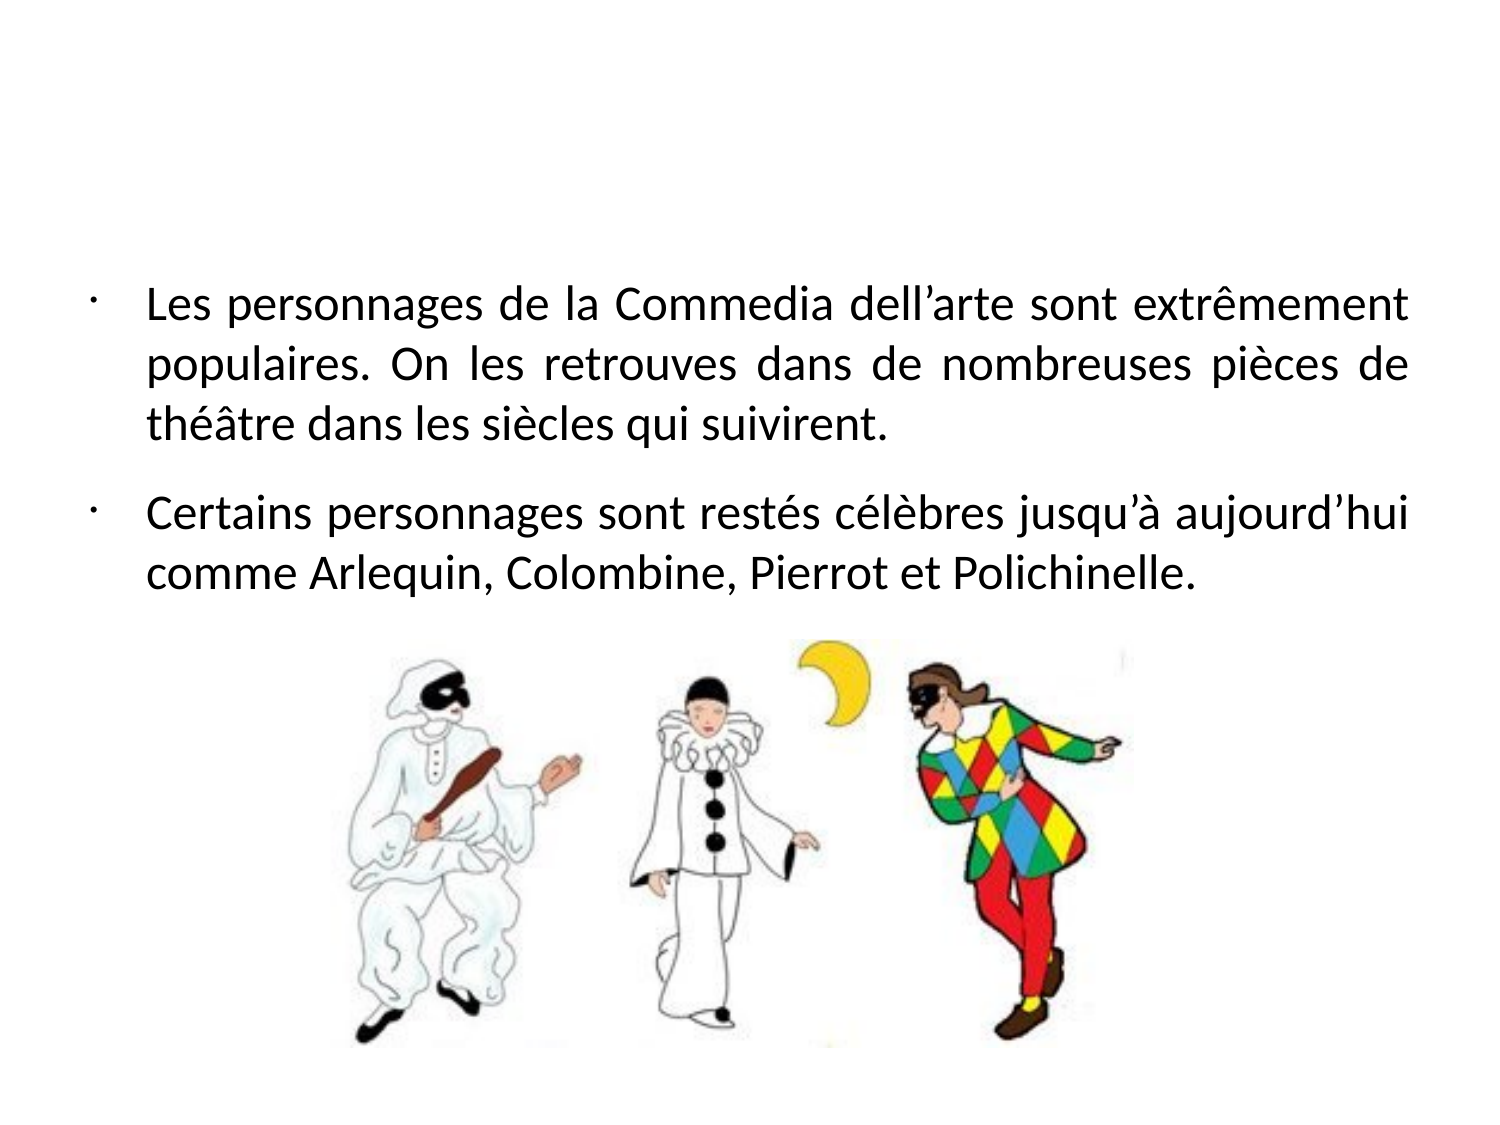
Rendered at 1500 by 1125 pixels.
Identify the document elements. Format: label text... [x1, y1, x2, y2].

list Les personnages de la Commedia dell’arte sont extrêmement populaires. On les retrouves dans de nombreuses pièces de théâtre dans les siècles qui suivirent. Certains personnages sont restés célèbres jusqu’à aujourd’hui comme Arlequin, Colombine, Pierrot et Polichinelle. [75, 262, 1425, 1005]
picture [294, 639, 1134, 1048]
